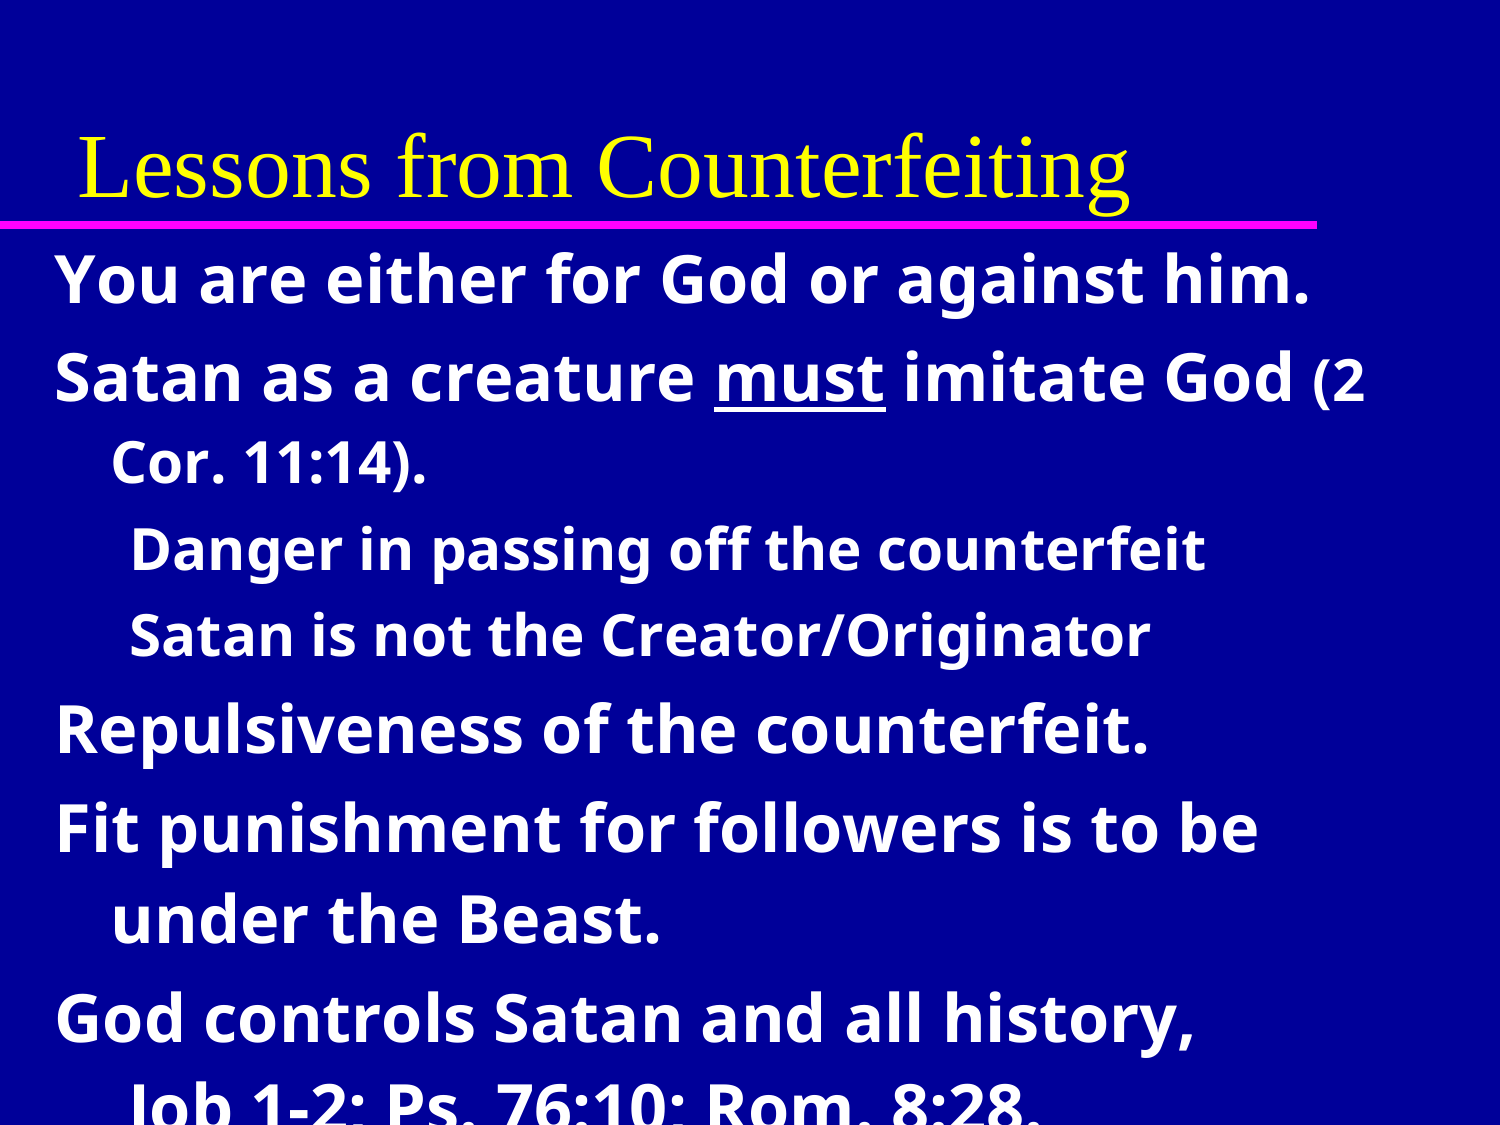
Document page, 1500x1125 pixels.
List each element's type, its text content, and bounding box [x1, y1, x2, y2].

list You are either for God or against him. Satan as a creature must imitate God (2 Cor. 11:14). Danger in passing off the counterfeit Satan is not the Creator/Originator Repulsiveness of the counterfeit. Fit punishment for followers is to be under the Beast. God controls Satan and all history, Job 1-2; Ps. 76:10; Rom. 8:28. [39, 224, 1487, 1088]
title Lessons from Counterfeiting [62, 43, 1338, 224]
